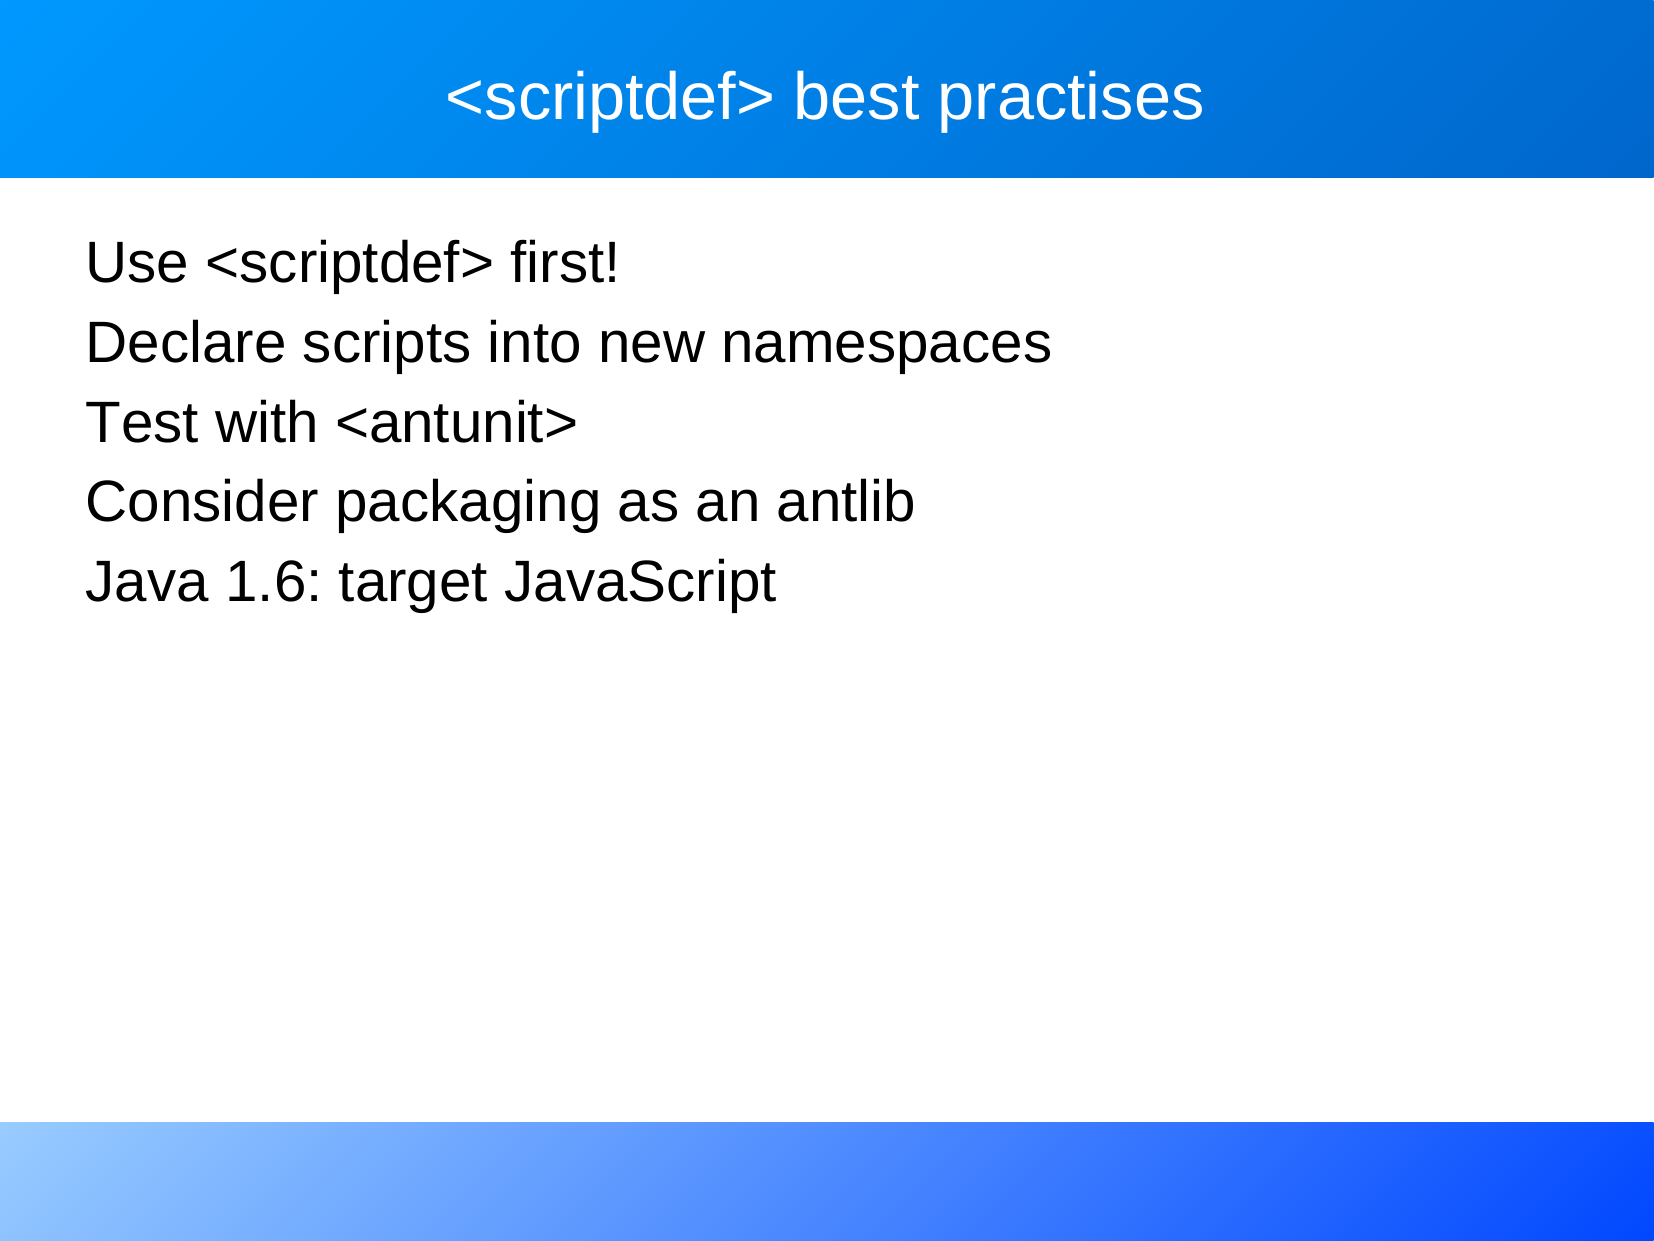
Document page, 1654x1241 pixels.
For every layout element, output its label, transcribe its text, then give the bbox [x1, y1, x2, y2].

list Use <scriptdef> first! Declare scripts into new namespaces Test with <antunit> Consider packaging as an antlib Java 1.6: target JavaScript [60, 230, 1300, 1093]
title <scriptdef> best practises [162, 59, 1489, 148]
